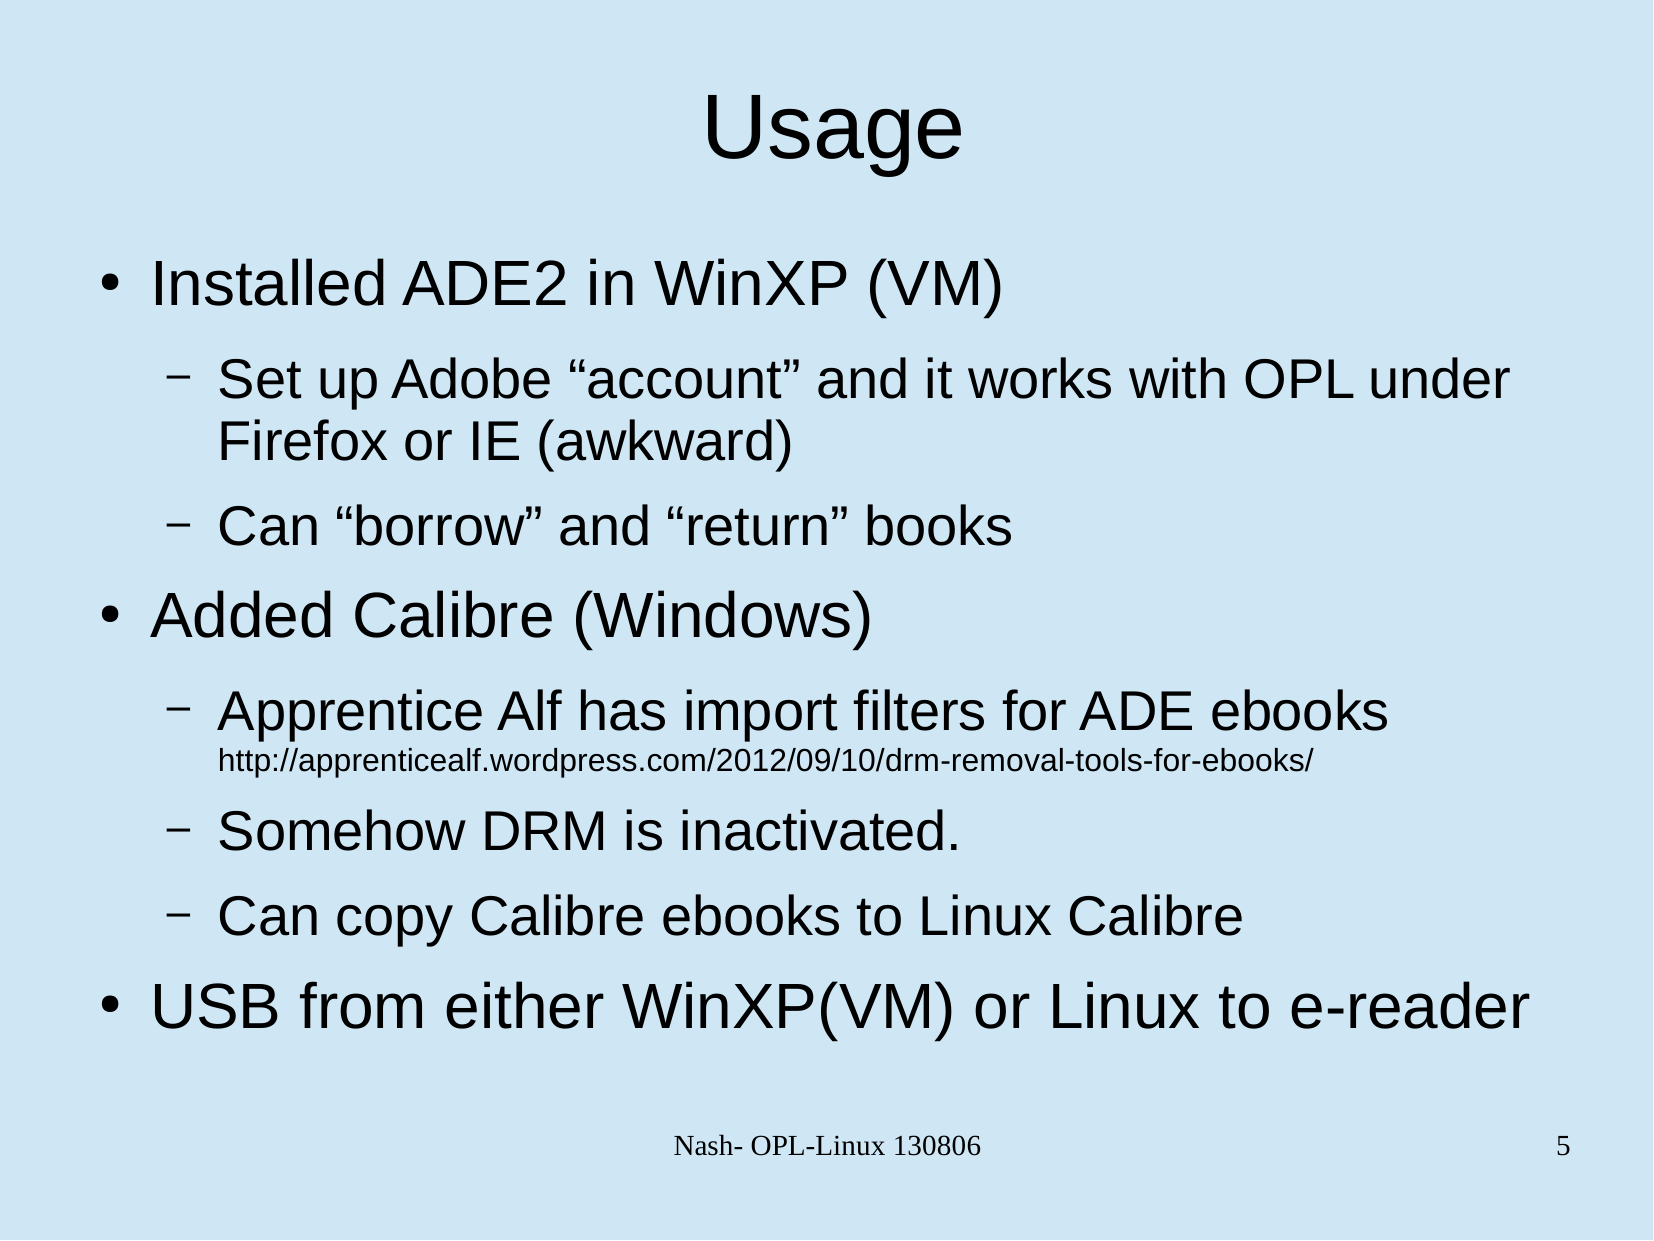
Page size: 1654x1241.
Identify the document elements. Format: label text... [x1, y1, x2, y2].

title Usage [89, 23, 1578, 231]
list Installed ADE2 in WinXP (VM) Set up Adobe “account” and it works with OPL under Firefox or IE (awkward) Can “borrow” and “return” books Added Calibre (Windows) Apprentice Alf has import filters for ADE ebooks http://apprenticealf.wordpress.com/2012/09/10/drm-removal-tools-for-ebooks/ Somehow DRM is inactivated. Can copy Calibre ebooks to Linux Calibre USB from either WinXP(VM) or Linux to e-reader [81, 247, 1537, 1123]
